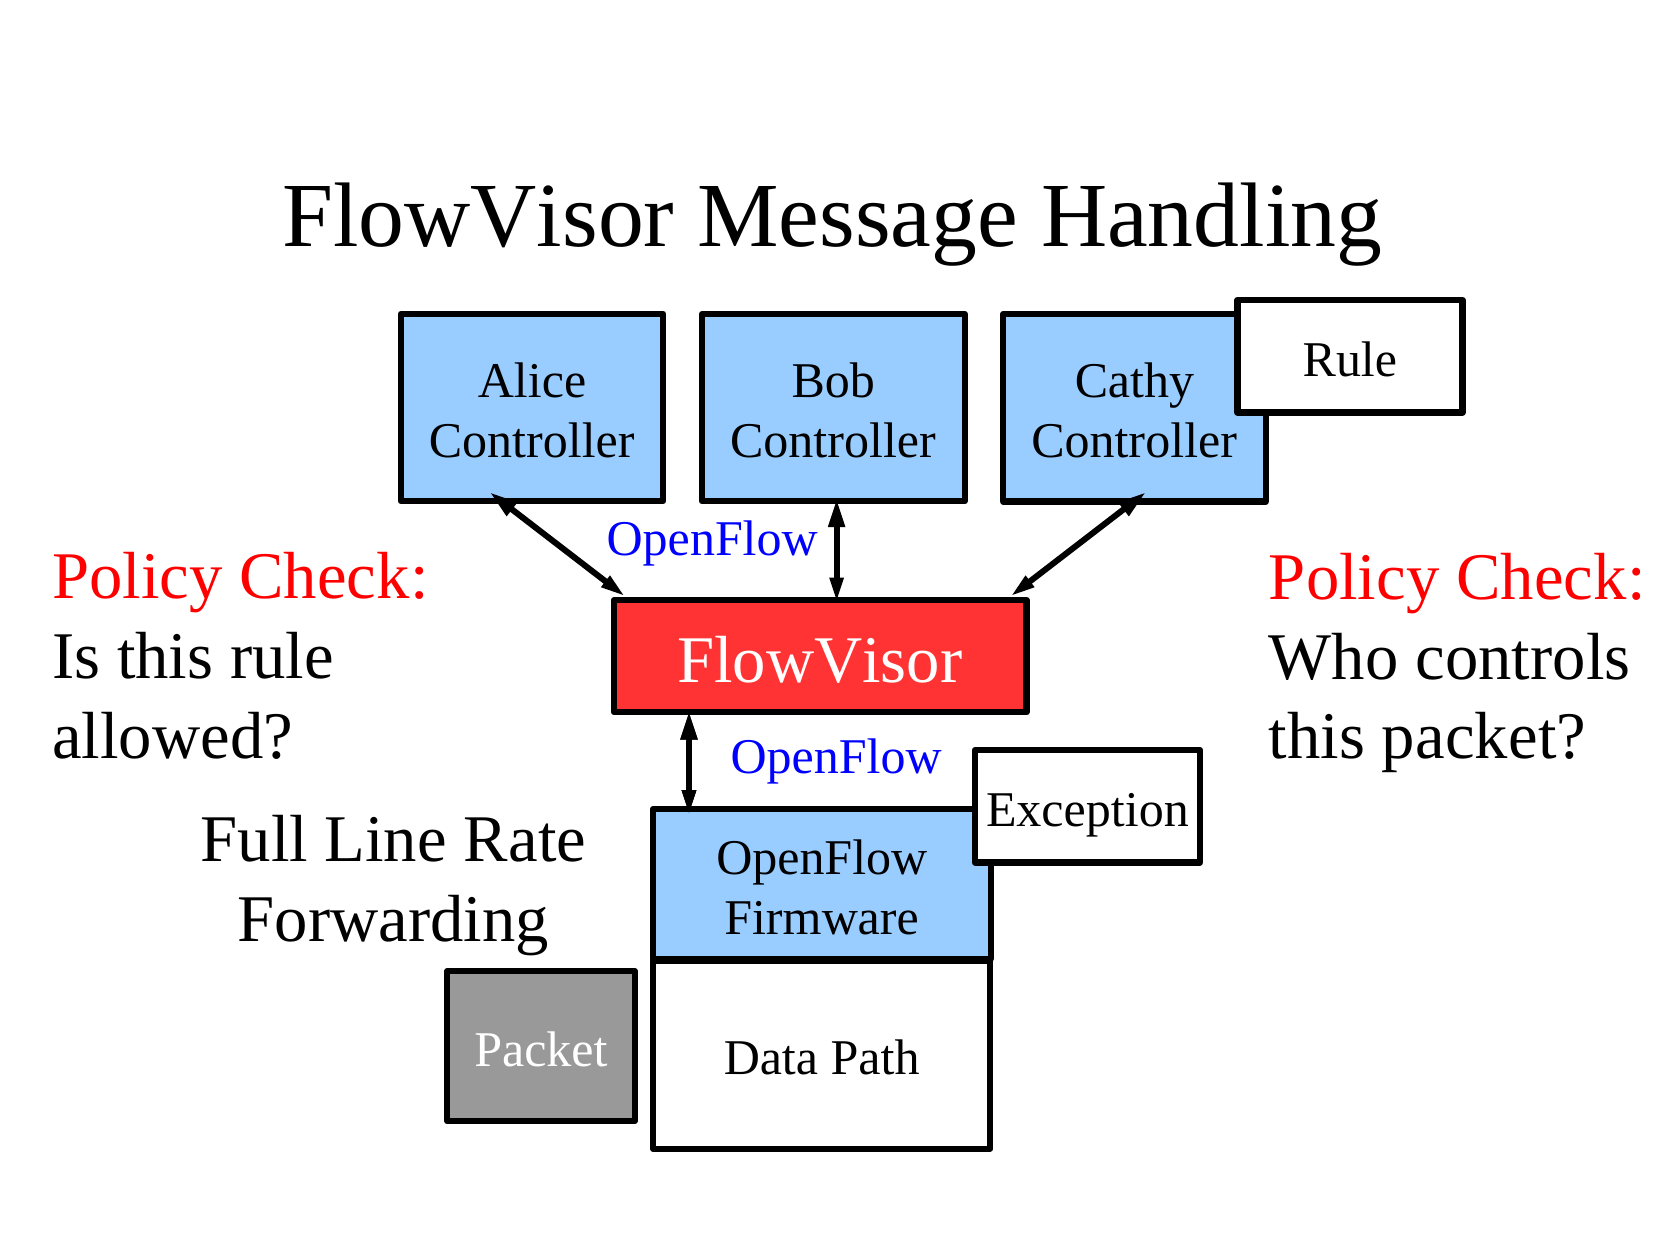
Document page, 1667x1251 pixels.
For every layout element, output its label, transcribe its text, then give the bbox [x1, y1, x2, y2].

text_box Exception [975, 750, 1201, 863]
text_box Data Path [652, 961, 991, 1149]
text_box Alice Controller [400, 313, 664, 502]
text_box Packet [447, 971, 635, 1122]
text_box Full Line Rate Forwarding [150, 787, 638, 963]
text_box Bob Controller [702, 313, 965, 502]
text_box Cathy Controller [1003, 313, 1266, 502]
text_box OpenFlow Firmware [653, 809, 991, 960]
text_box Policy Check: Is this rule allowed? [37, 525, 451, 780]
text_box Policy Check: Who controls this packet? [1254, 525, 1667, 780]
text_box OpenFlow [715, 716, 958, 792]
text_box FlowVisor [613, 599, 1027, 713]
title FlowVisor Message Handling [124, 110, 1542, 320]
text_box OpenFlow [591, 497, 834, 573]
text_box Rule [1237, 300, 1463, 413]
